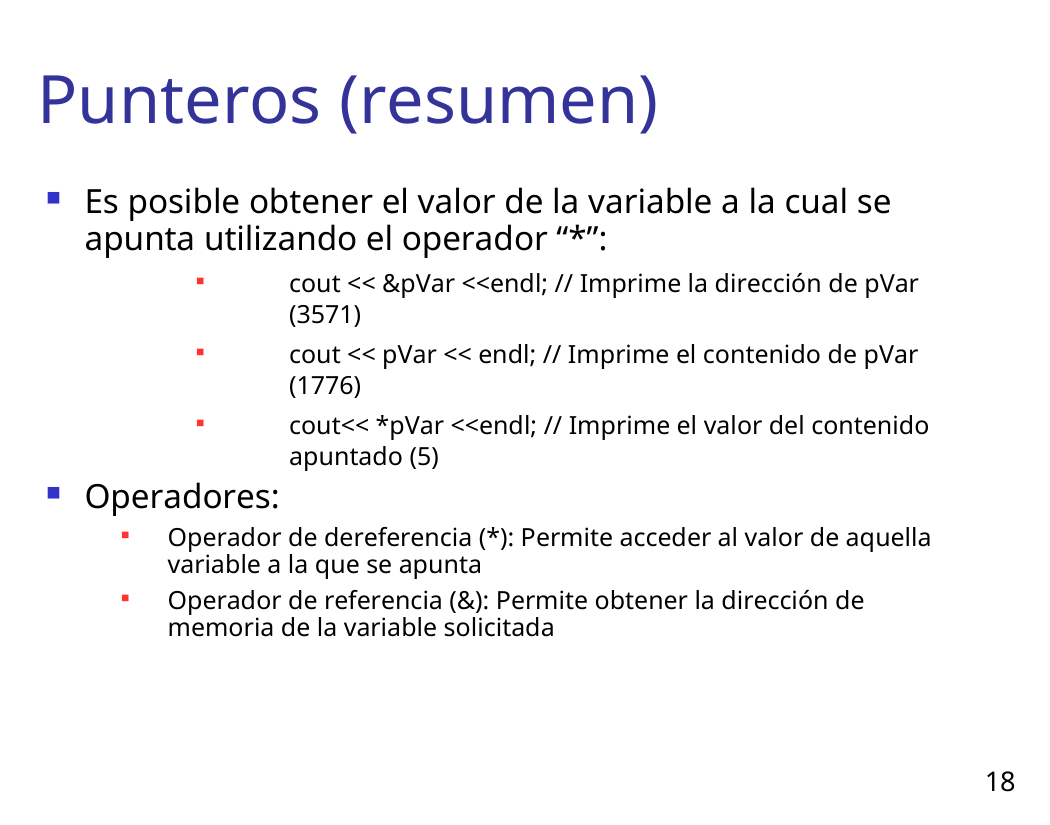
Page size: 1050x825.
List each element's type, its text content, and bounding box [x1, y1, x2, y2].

title Punteros (resumen) [37, 37, 1025, 147]
text_box Es posible obtener el valor de la variable a la cual se apunta utilizando el operador “*”: cout << &pVar <<endl; // Imprime la dirección de pVar (3571) cout << pVar << endl; // Imprime el contenido de pVar (1776) cout<< *pVar <<endl; // Imprime el valor del contenido apuntado (5) Operadores: Operador de dereferencia (*): Permite acceder al valor de aquella variable a la que se apunta Operador de referencia (&): Permite obtener la dirección de memoria de la variable solicitada [35, 176, 963, 757]
